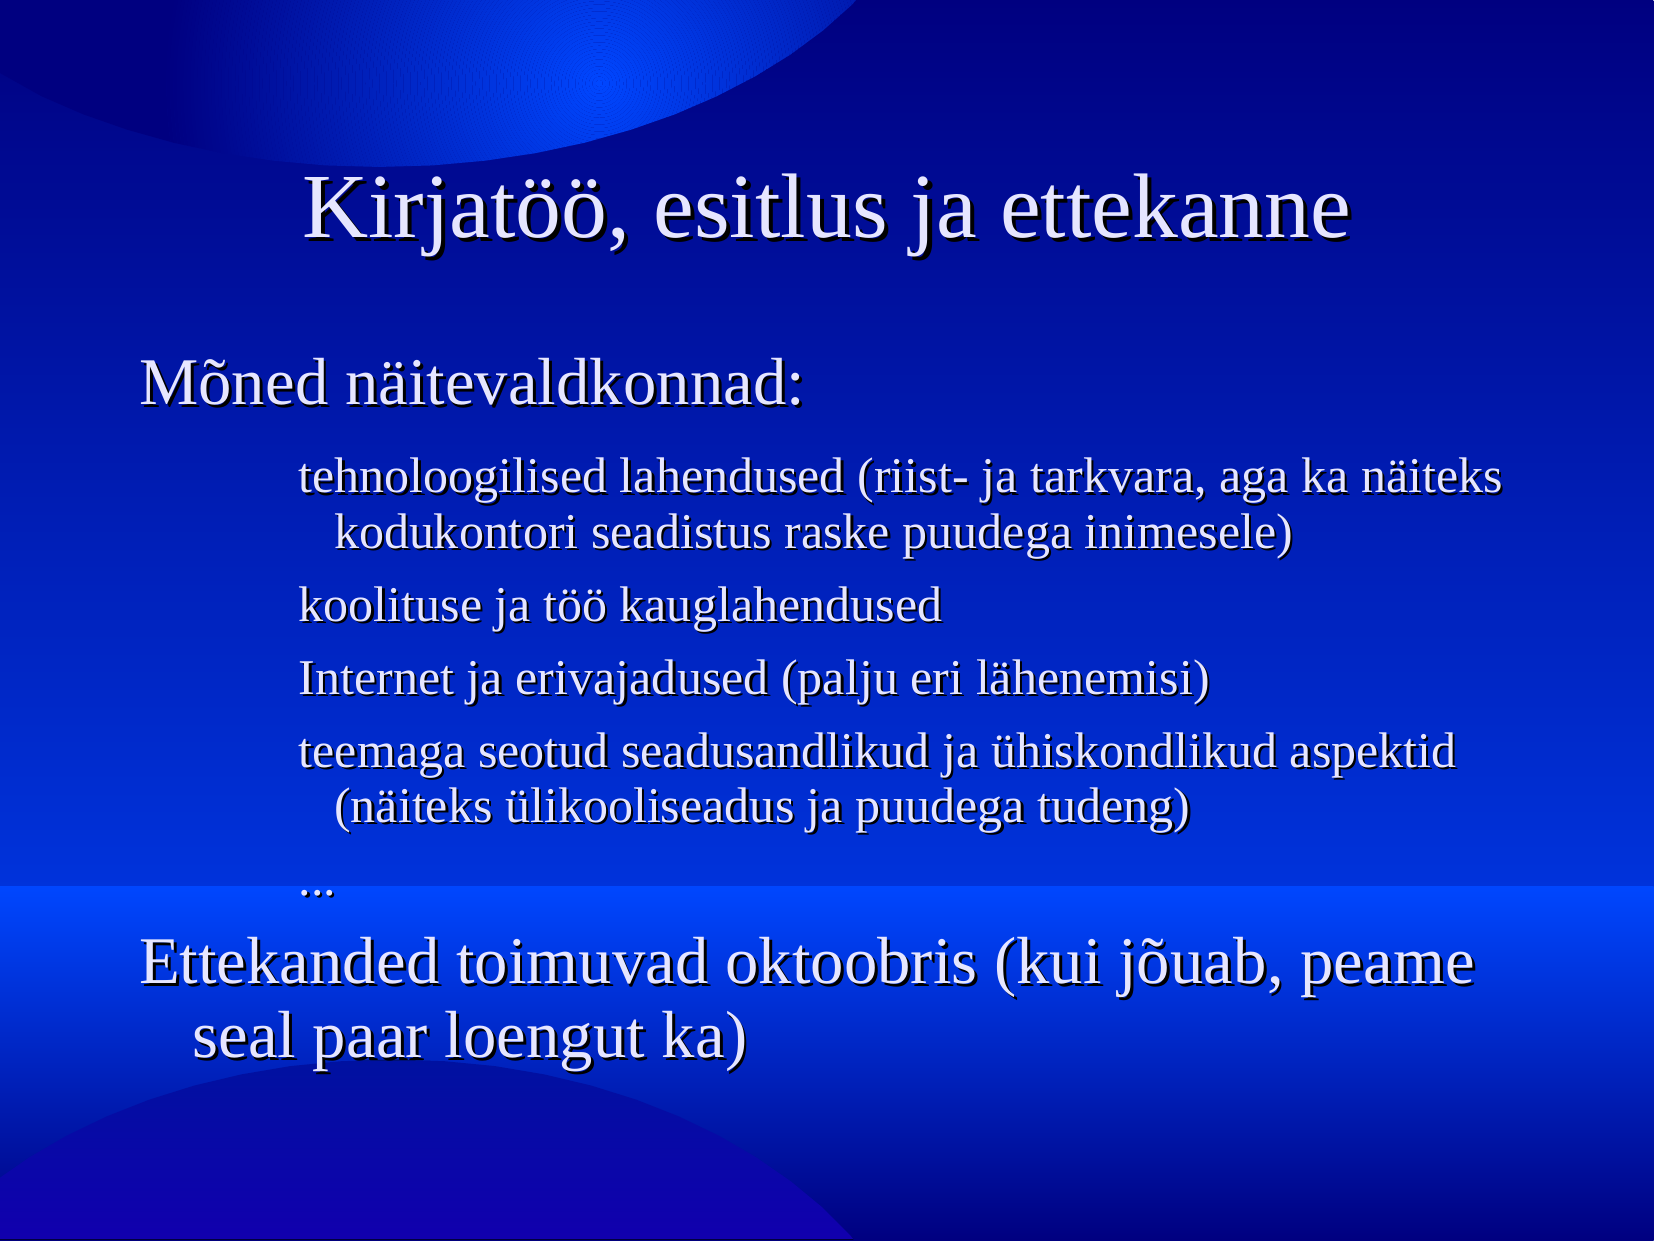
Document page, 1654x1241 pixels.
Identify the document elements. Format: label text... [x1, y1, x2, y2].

title Kirjatöö, esitlus ja ettekanne [121, 102, 1534, 311]
list Mõned näitevaldkonnad: tehnoloogilised lahendused (riist- ja tarkvara, aga ka näiteks kodukontori seadistus raske puudega inimesele) koolituse ja töö kauglahendused Internet ja erivajadused (palju eri lähenemisi) teemaga seotud seadusandlikud ja ühiskondlikud aspektid (näiteks ülikooliseadus ja puudega tudeng) ... Ettekanded toimuvad oktoobris (kui jõuab, peame seal paar loengut ka) [121, 344, 1534, 1127]
